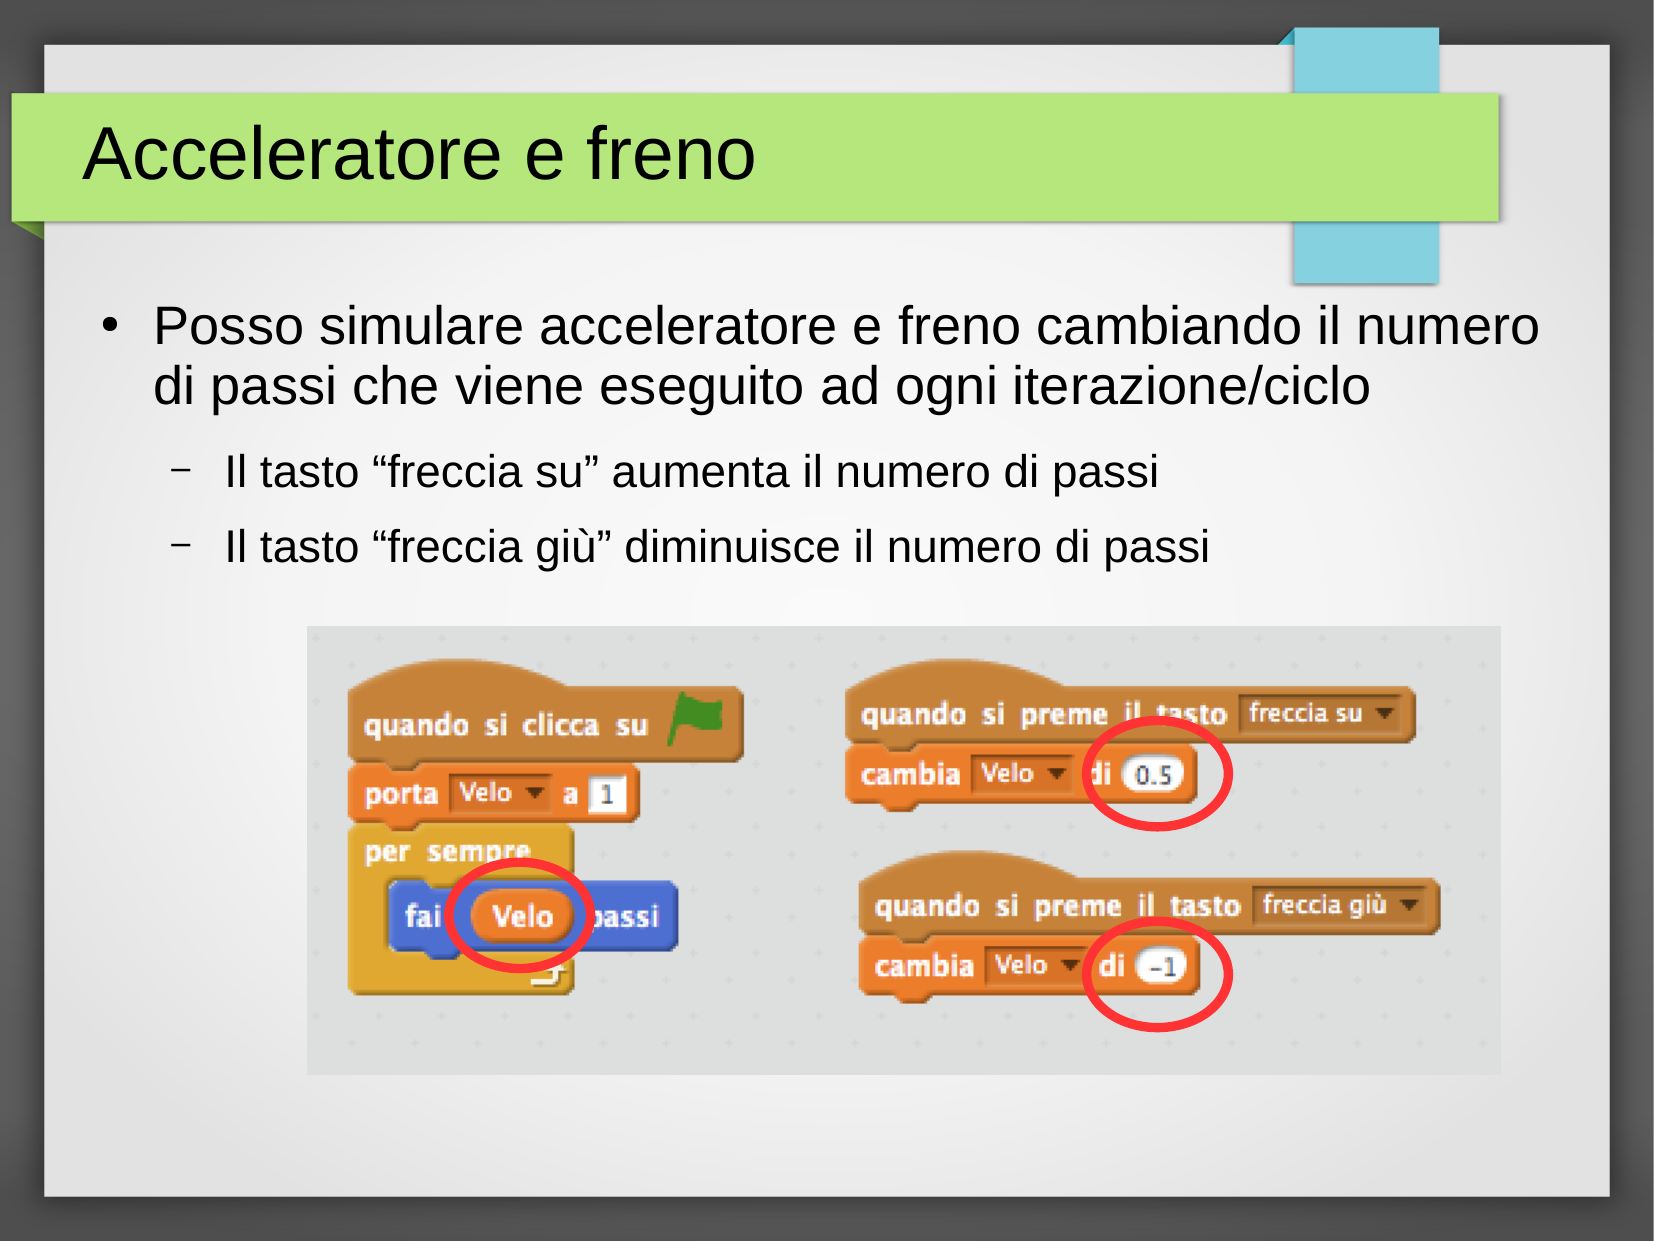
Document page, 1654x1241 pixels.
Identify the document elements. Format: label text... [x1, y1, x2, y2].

title Acceleratore e freno [82, 94, 1264, 213]
picture [0, 0, 1654, 1241]
list Posso simulare acceleratore e freno cambiando il numero di passi che viene eseguito ad ogni iterazione/ciclo Il tasto “freccia su” aumenta il numero di passi Il tasto “freccia giù” diminuisce il numero di passi [82, 295, 1571, 603]
